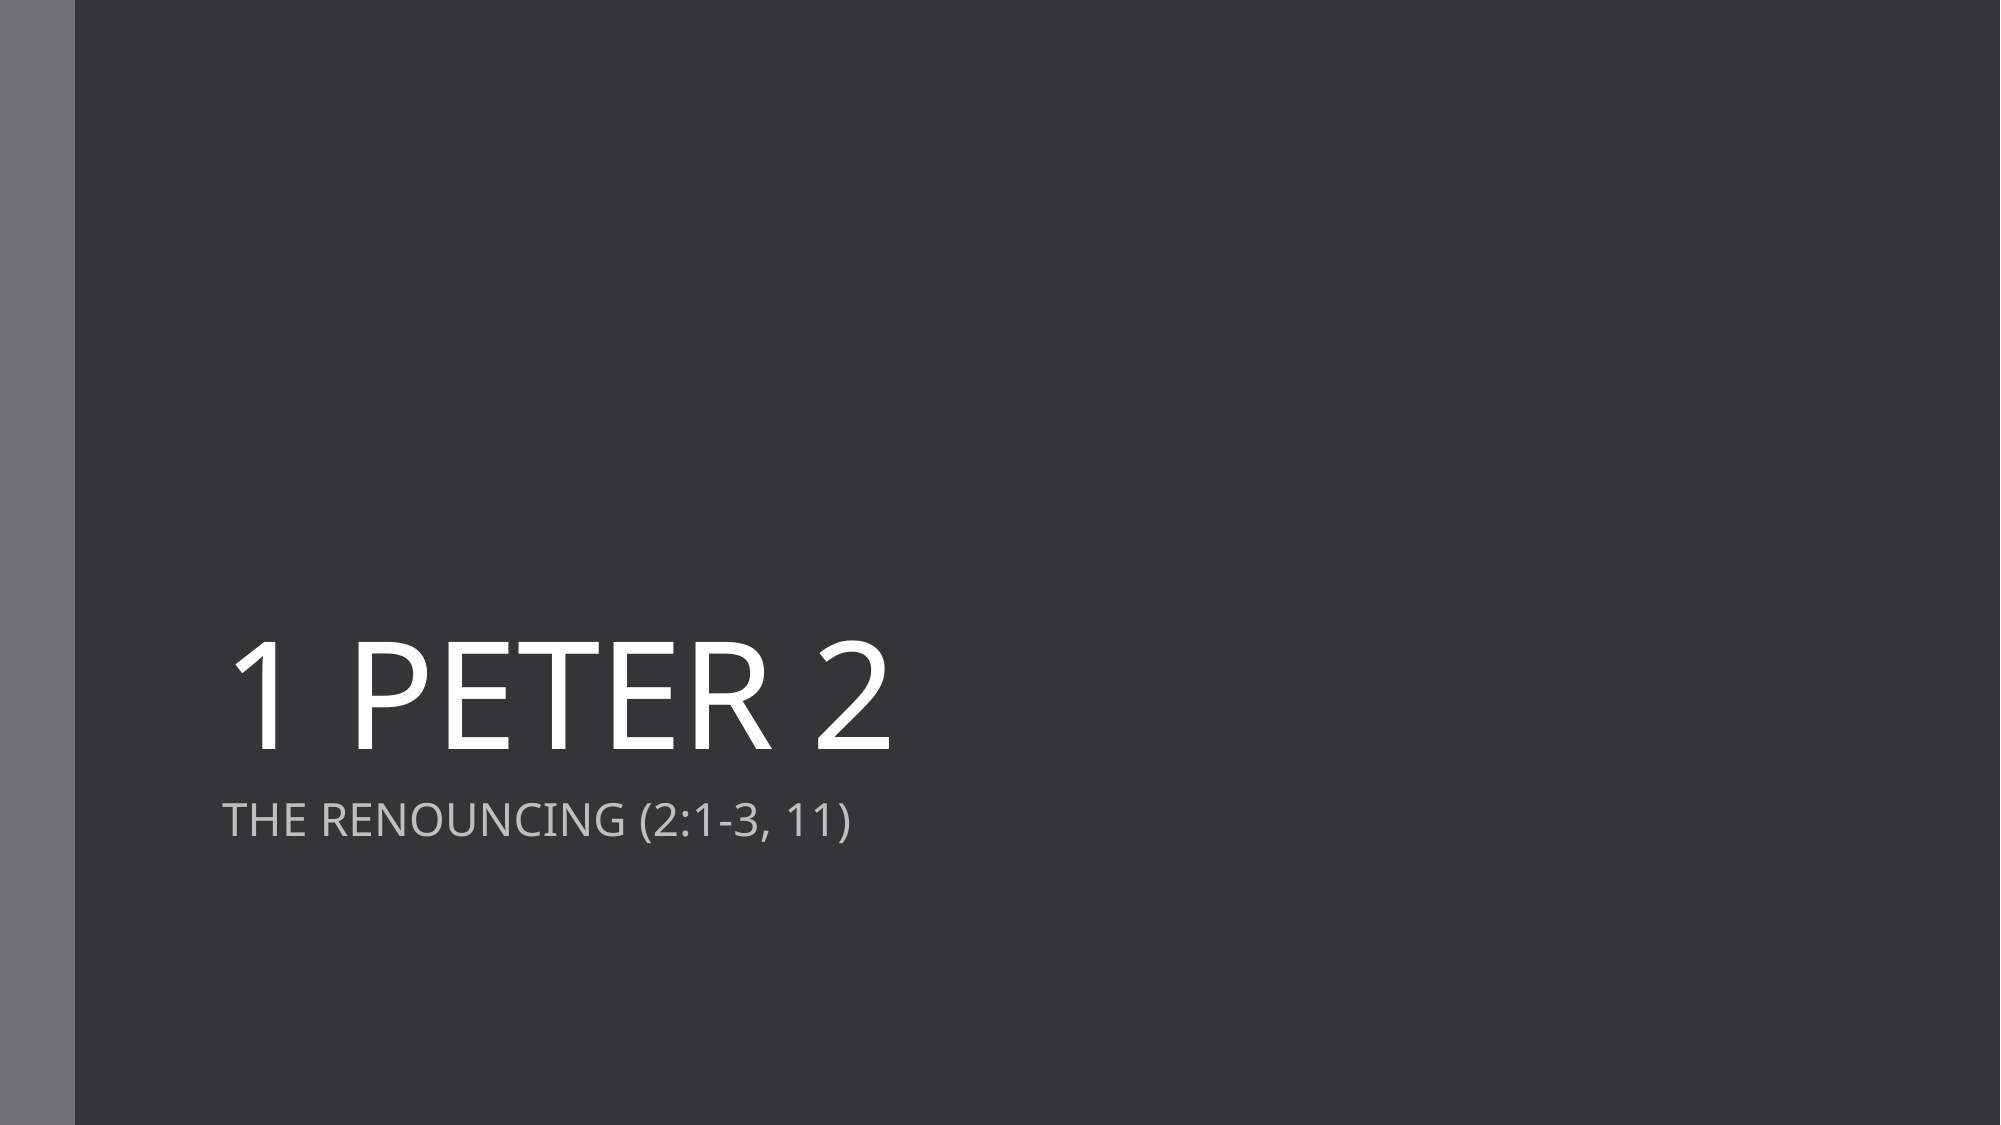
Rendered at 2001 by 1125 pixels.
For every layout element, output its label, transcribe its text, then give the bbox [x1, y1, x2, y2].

title 1 PETER 2 [206, 124, 1752, 787]
subtitle THE RENOUNCING (2:1-3, 11) [206, 787, 1752, 1066]
